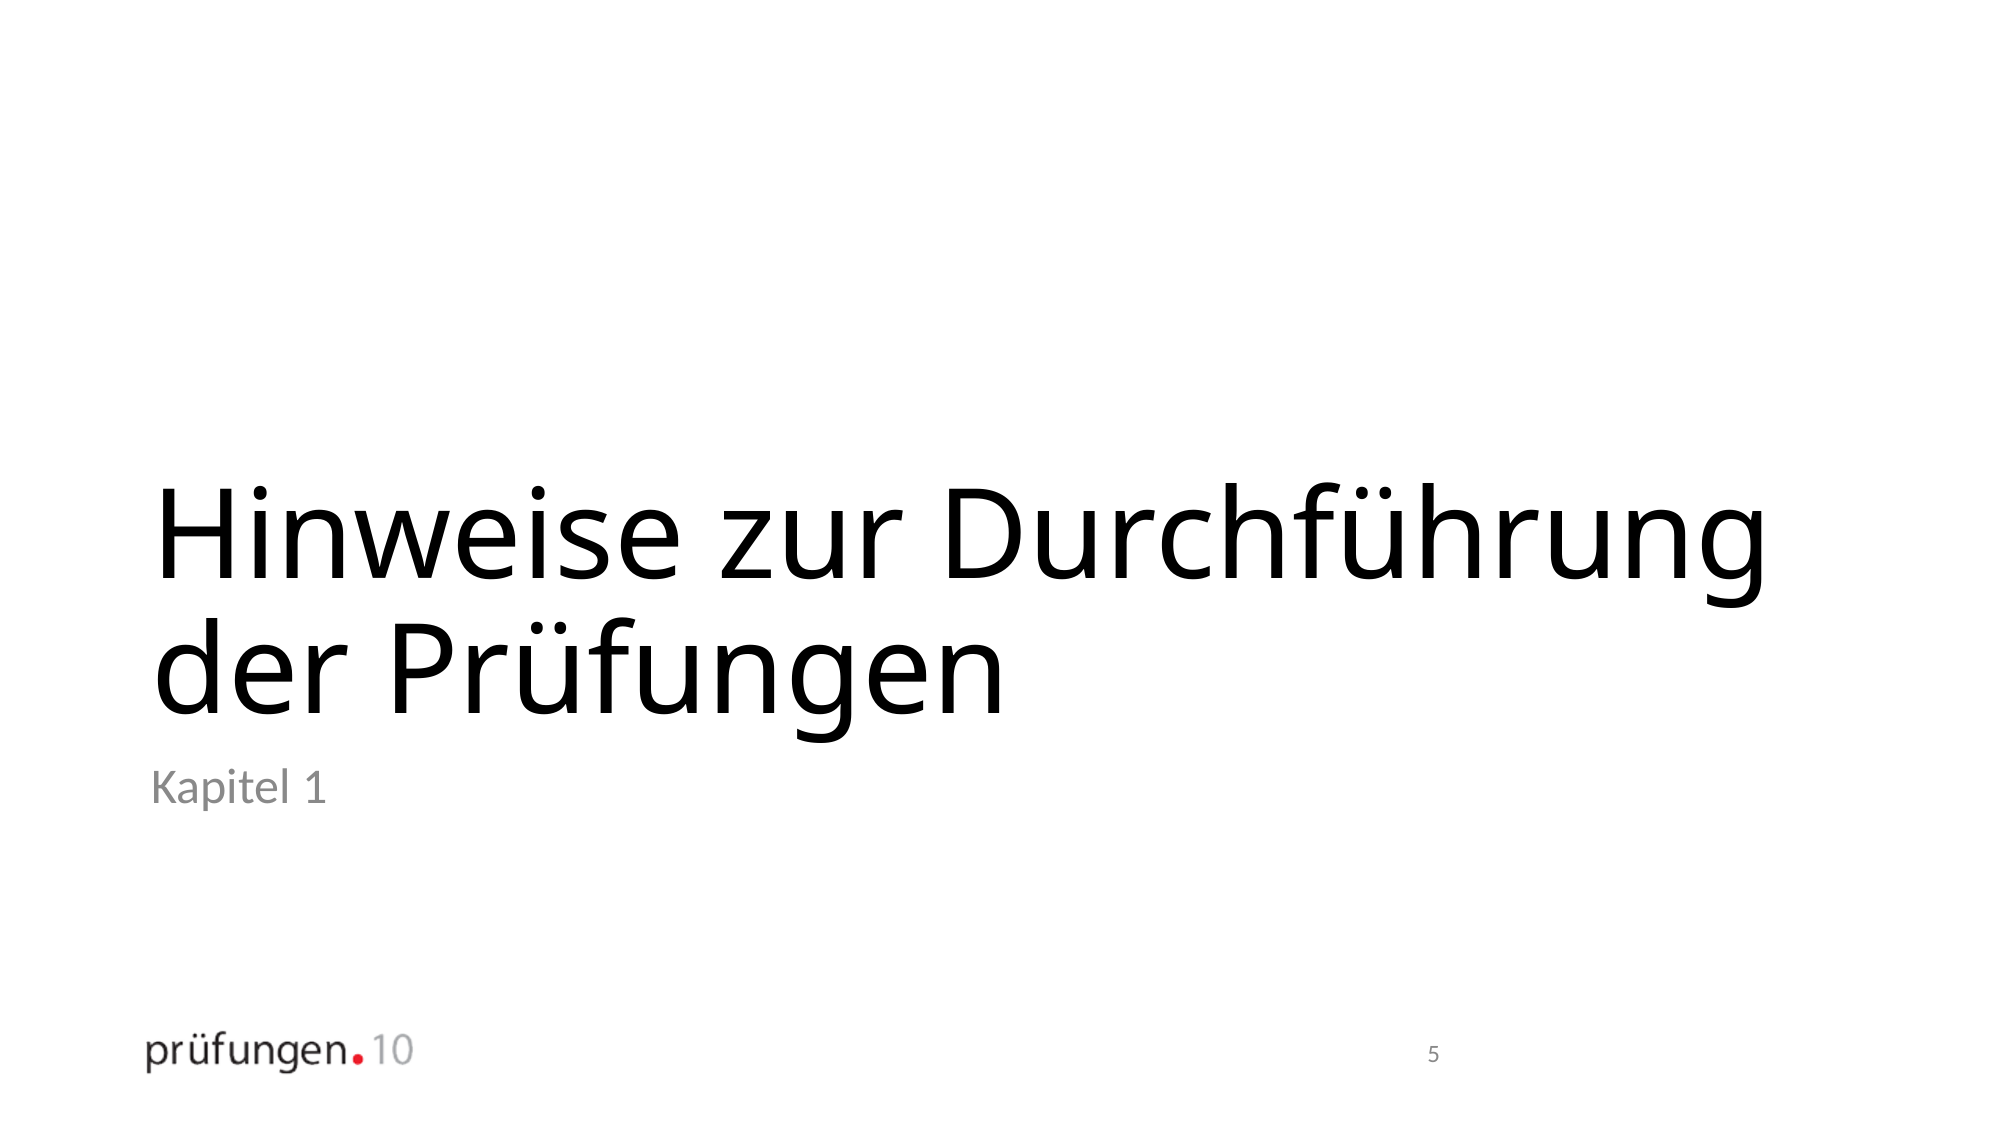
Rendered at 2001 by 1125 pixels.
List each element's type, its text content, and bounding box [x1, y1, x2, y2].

list Kapitel 1 [136, 752, 1862, 999]
text_box [1412, 1022, 1863, 1083]
title Hinweise zur Durchführung der Prüfungen [136, 280, 1862, 749]
